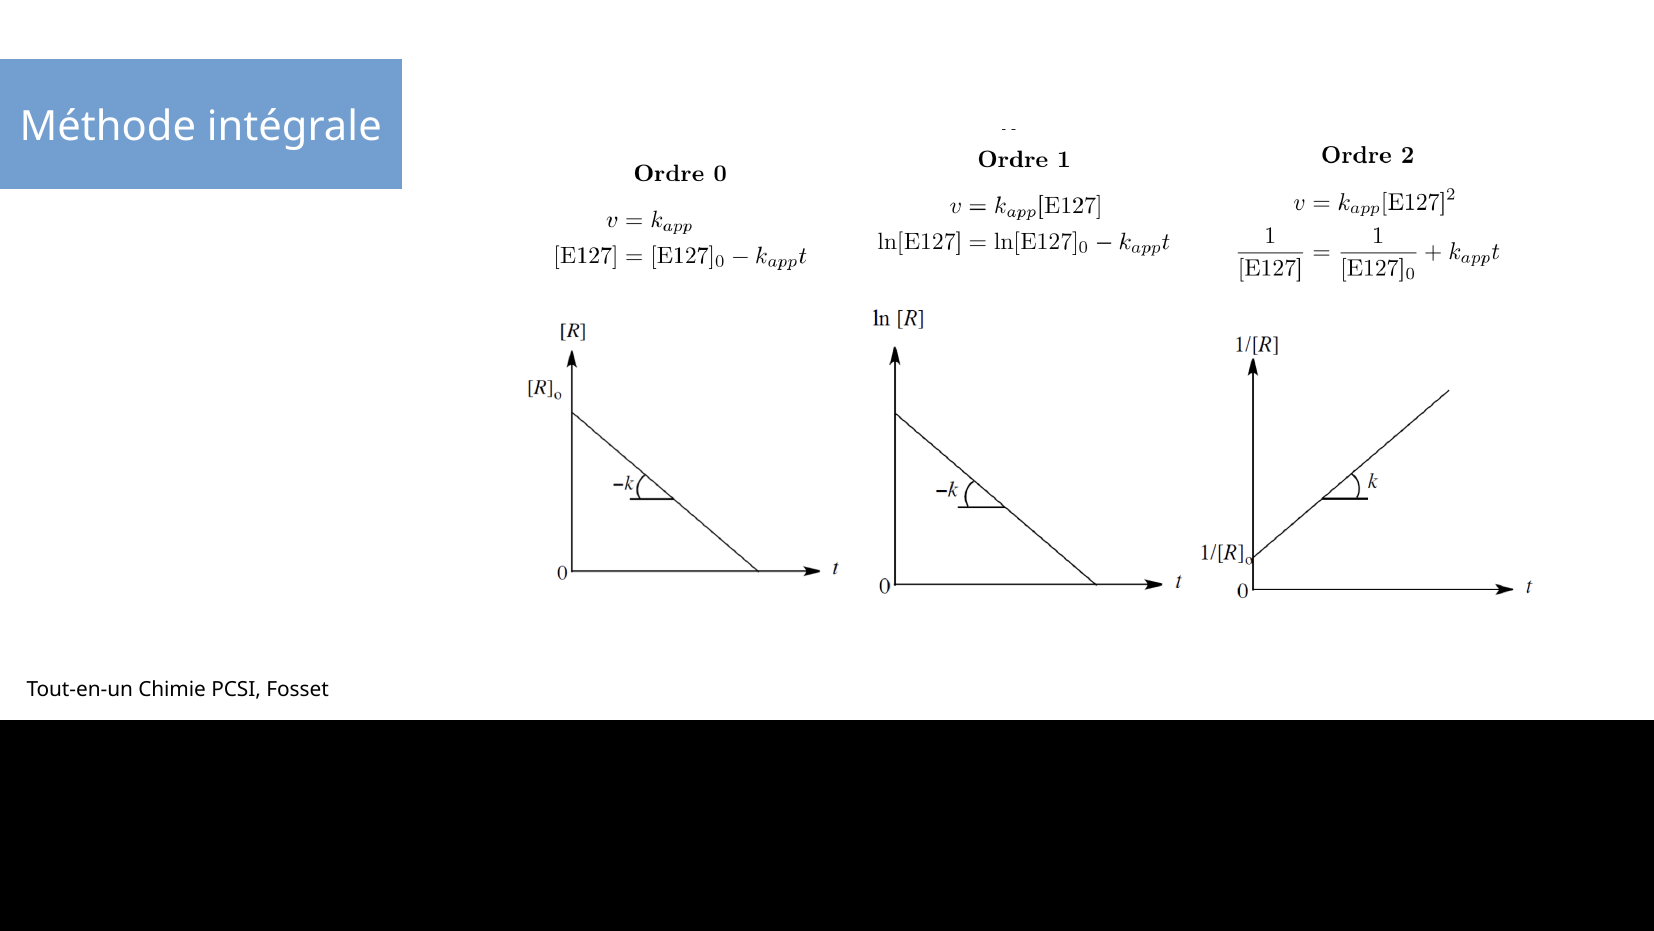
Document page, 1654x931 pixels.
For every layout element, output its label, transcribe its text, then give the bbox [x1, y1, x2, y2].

text_box Tout-en-un Chimie PCSI, Fosset [11, 667, 323, 709]
text_box Méthode intégrale [0, 59, 402, 189]
text_box [0, 720, 1654, 931]
picture [460, 129, 1593, 639]
